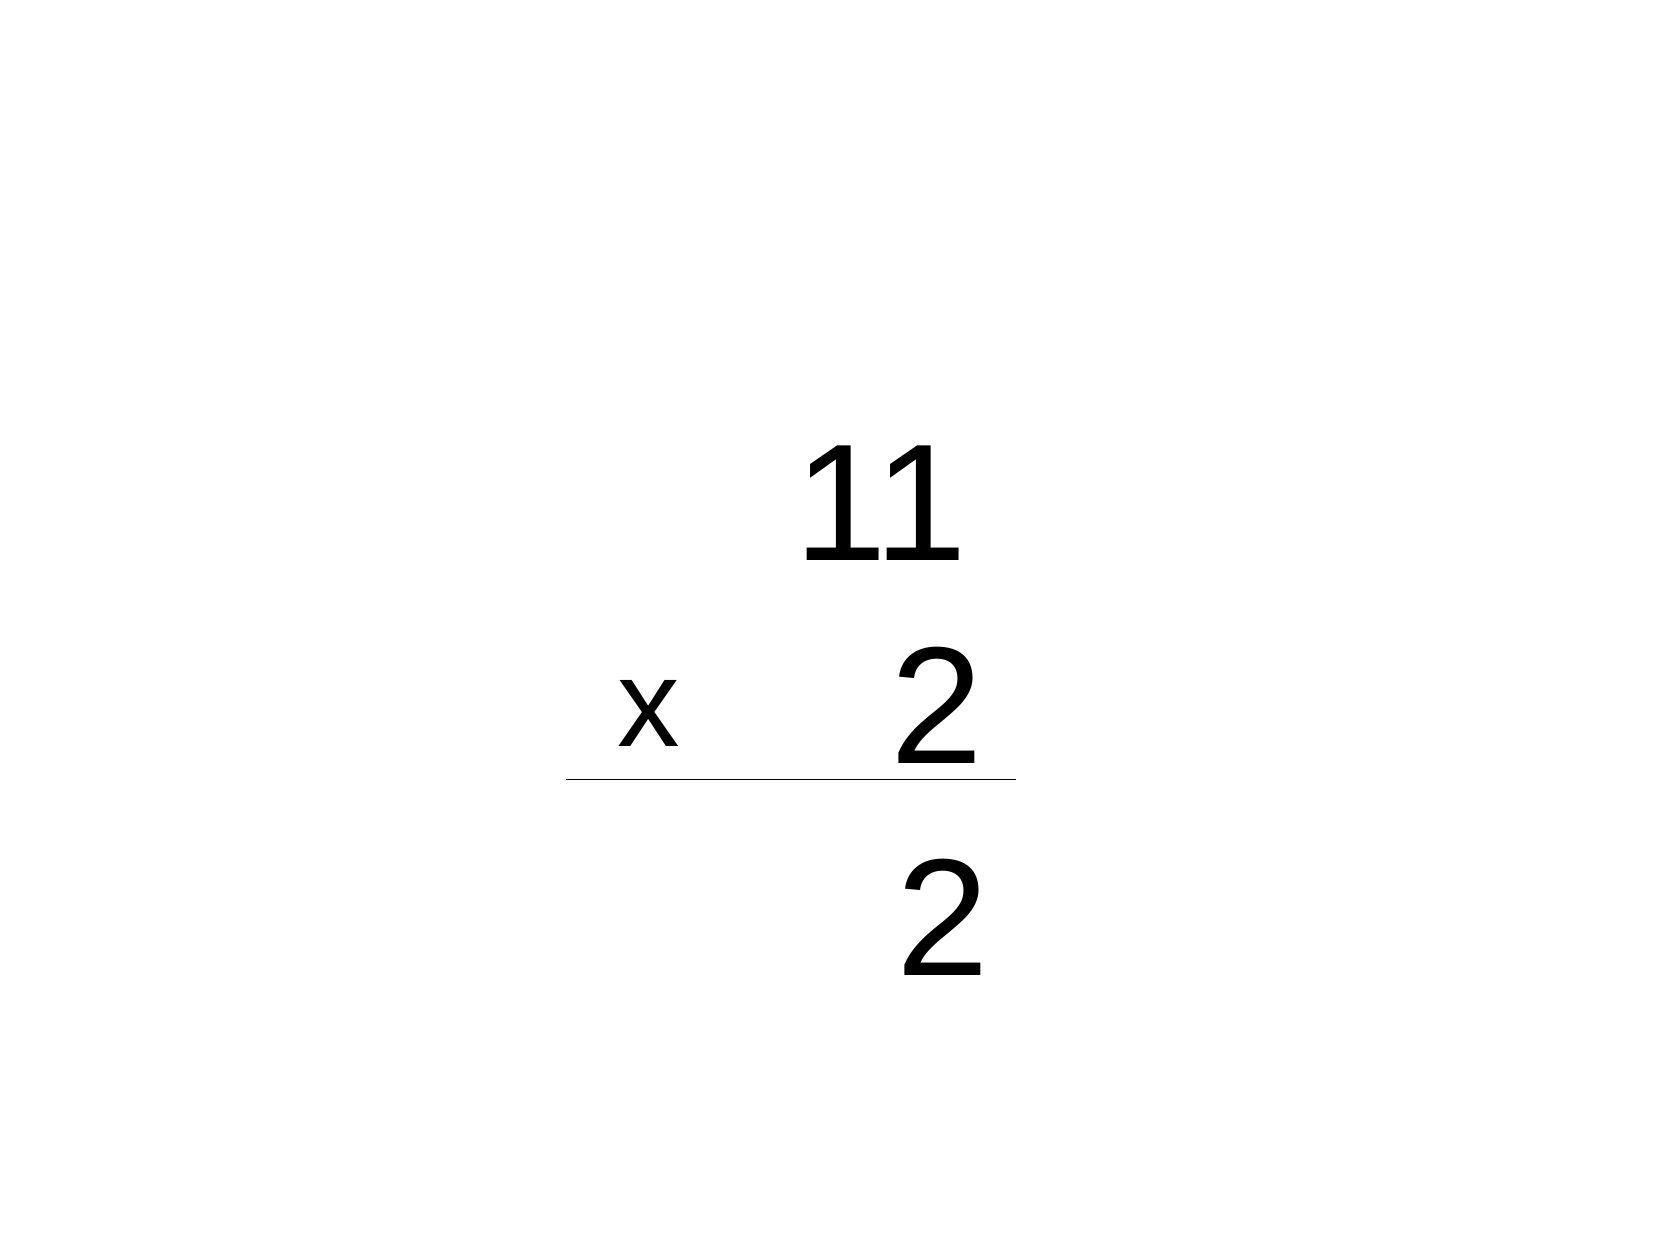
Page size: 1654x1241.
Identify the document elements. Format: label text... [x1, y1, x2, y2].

text_box 2 [875, 605, 1029, 807]
text_box 2 [696, 817, 1099, 1205]
text_box x [602, 625, 745, 779]
text_box 11 [779, 401, 1004, 603]
